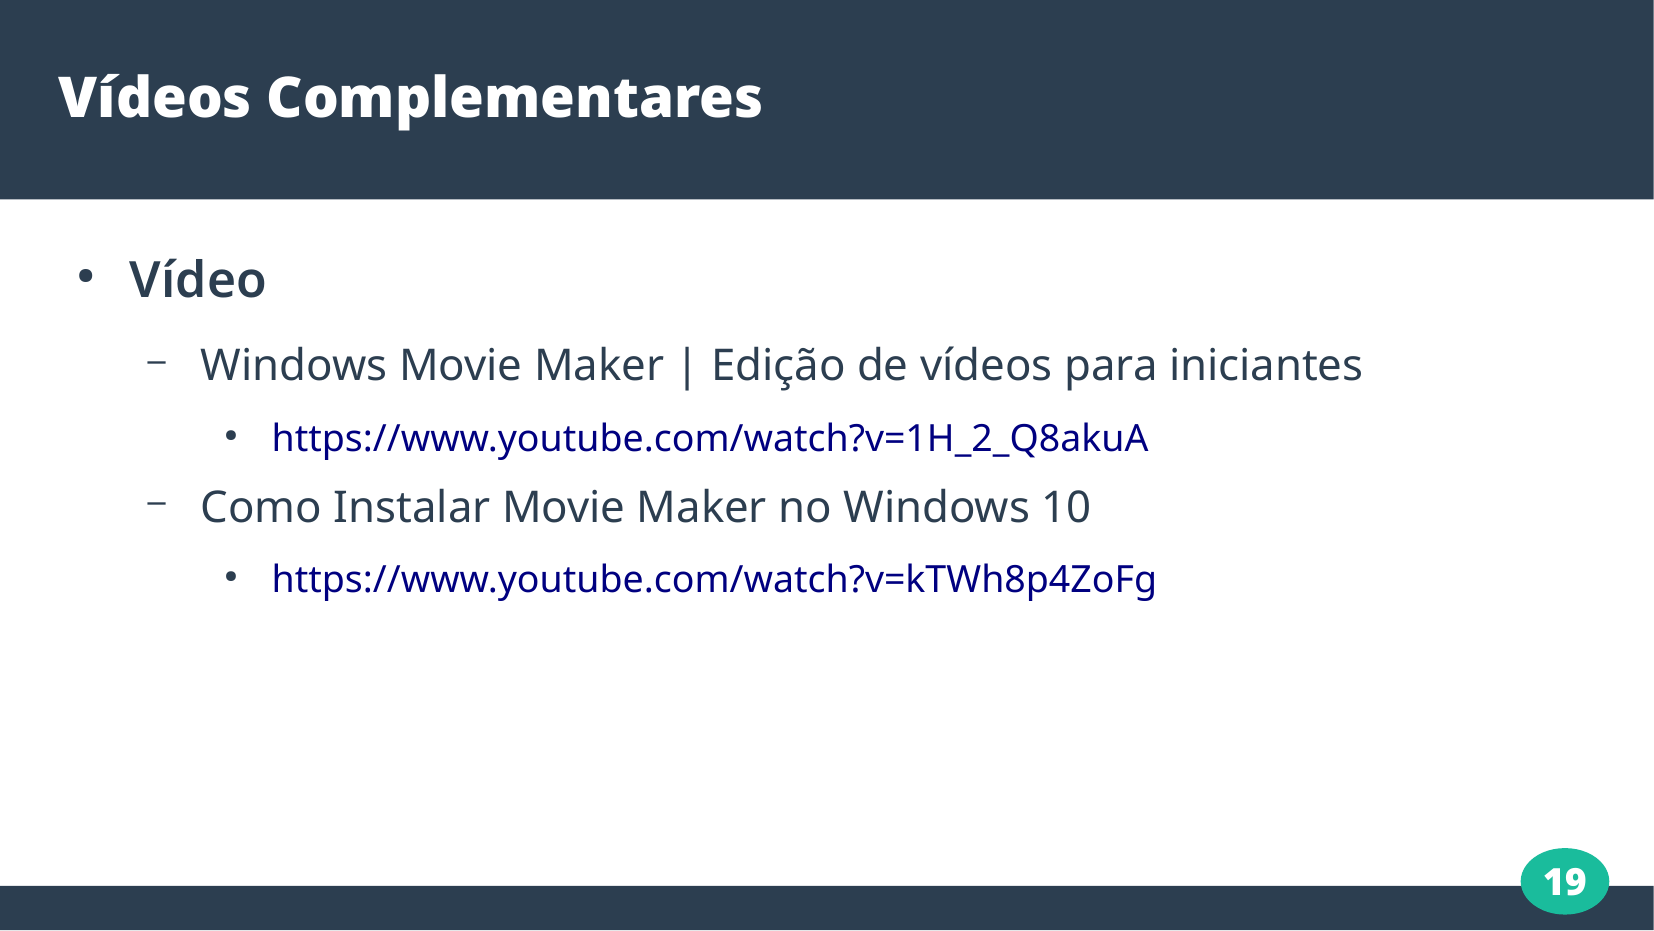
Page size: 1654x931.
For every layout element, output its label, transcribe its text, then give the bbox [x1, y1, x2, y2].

title Vídeos Complementares [59, 37, 1595, 155]
list Vídeo Windows Movie Maker | Edição de vídeos para iniciantes https://www.youtube.com/watch?v=1H_2_Q8akuA Como Instalar Movie Maker no Windows 10 https://www.youtube.com/watch?v=kTWh8p4ZoFg [59, 243, 1595, 864]
